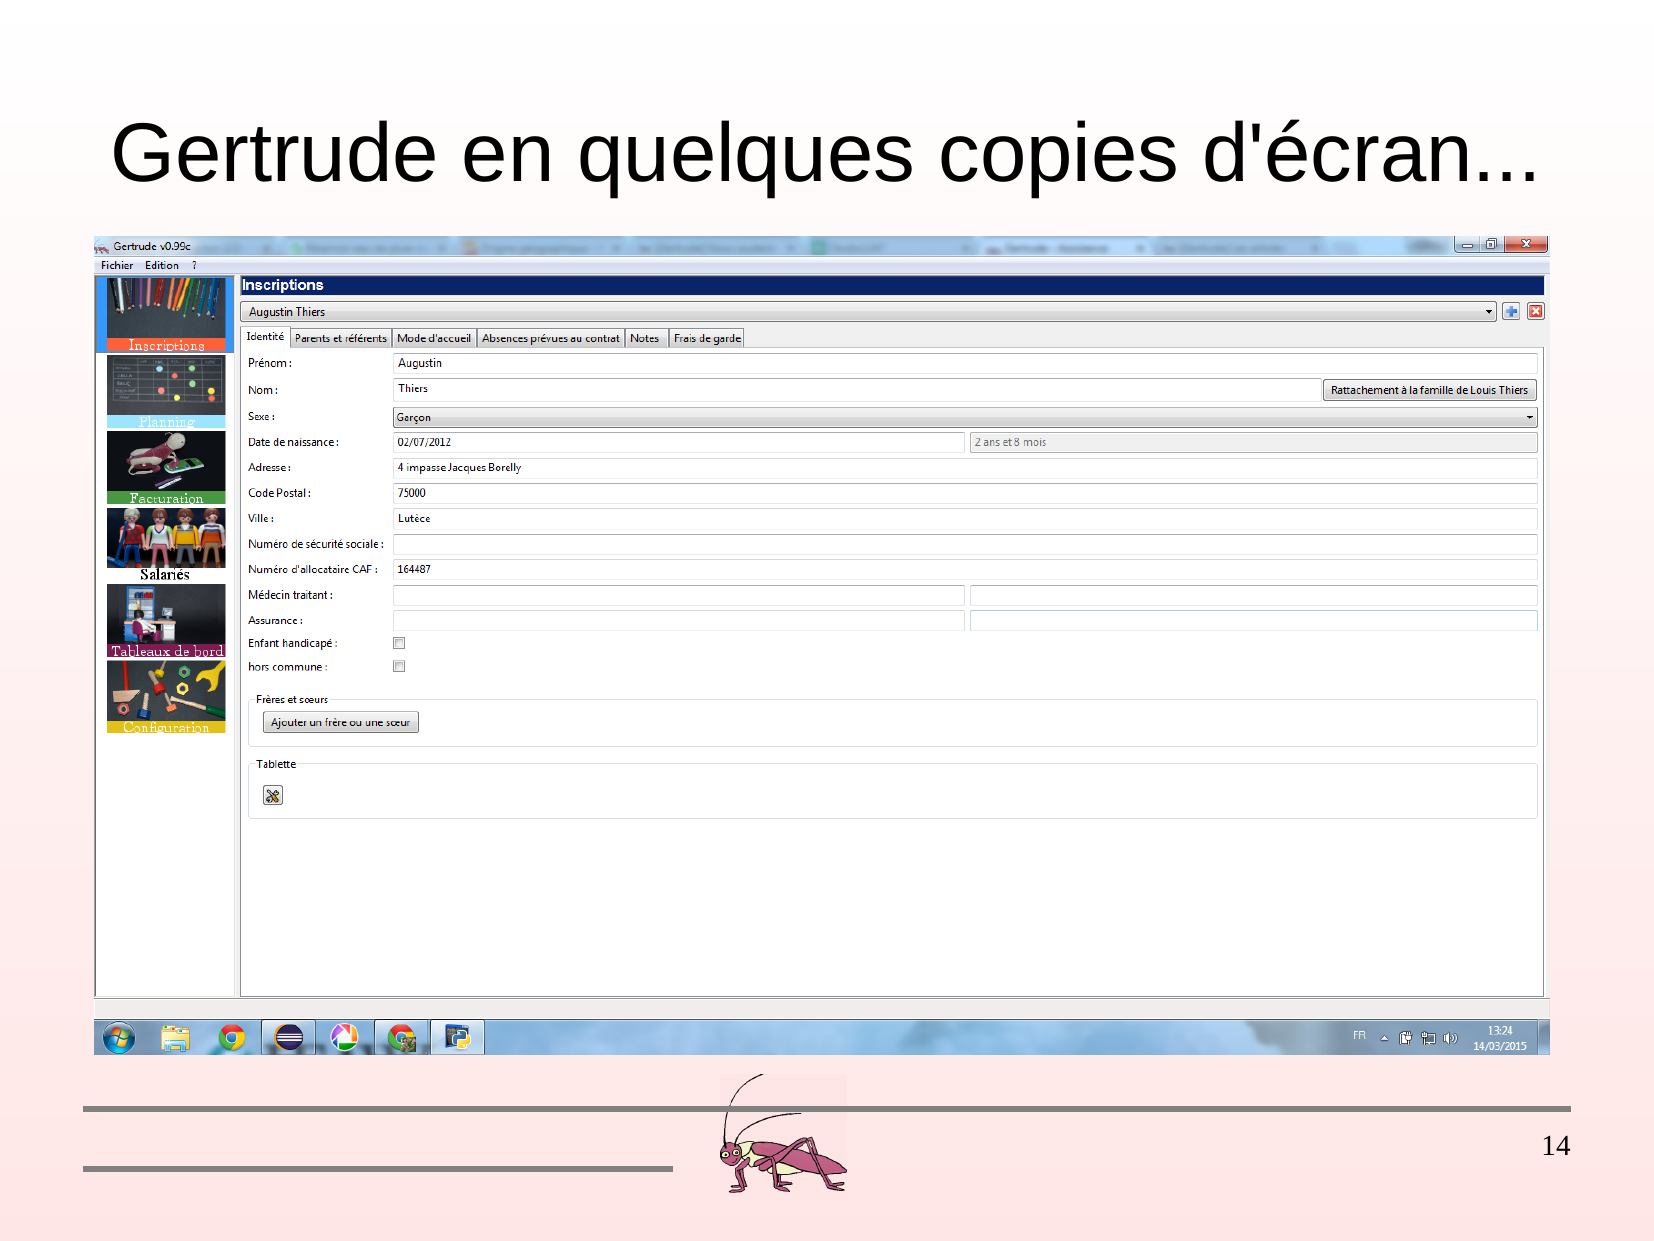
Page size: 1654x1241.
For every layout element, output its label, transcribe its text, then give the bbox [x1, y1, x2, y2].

picture [720, 1074, 847, 1106]
title Gertrude en quelques copies d'écran... [82, 49, 1571, 257]
picture [94, 236, 1550, 1055]
picture [720, 1112, 847, 1193]
